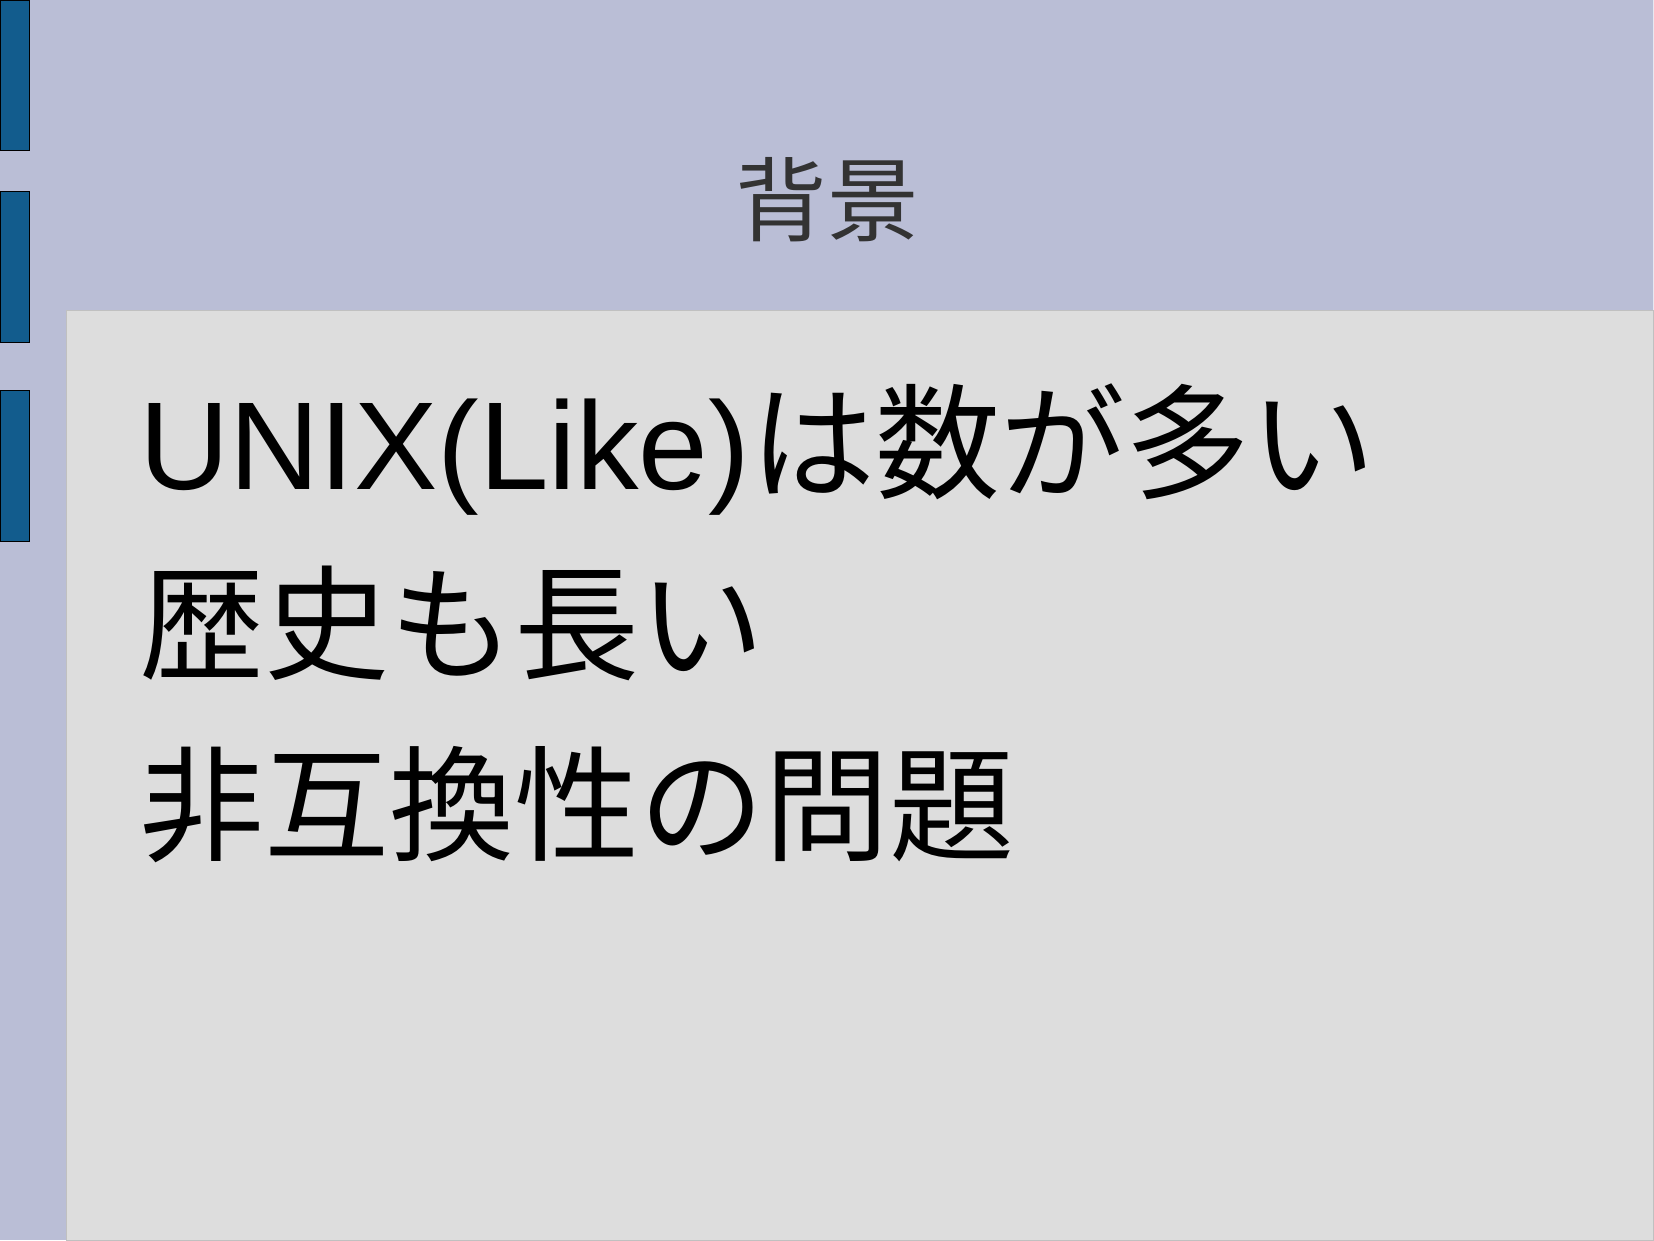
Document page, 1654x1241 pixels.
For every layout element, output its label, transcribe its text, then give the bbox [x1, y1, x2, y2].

title 背景 [121, 91, 1534, 299]
list UNIX(Like)は数が多い 歴史も長い 非互換性の問題 [121, 344, 1534, 1112]
